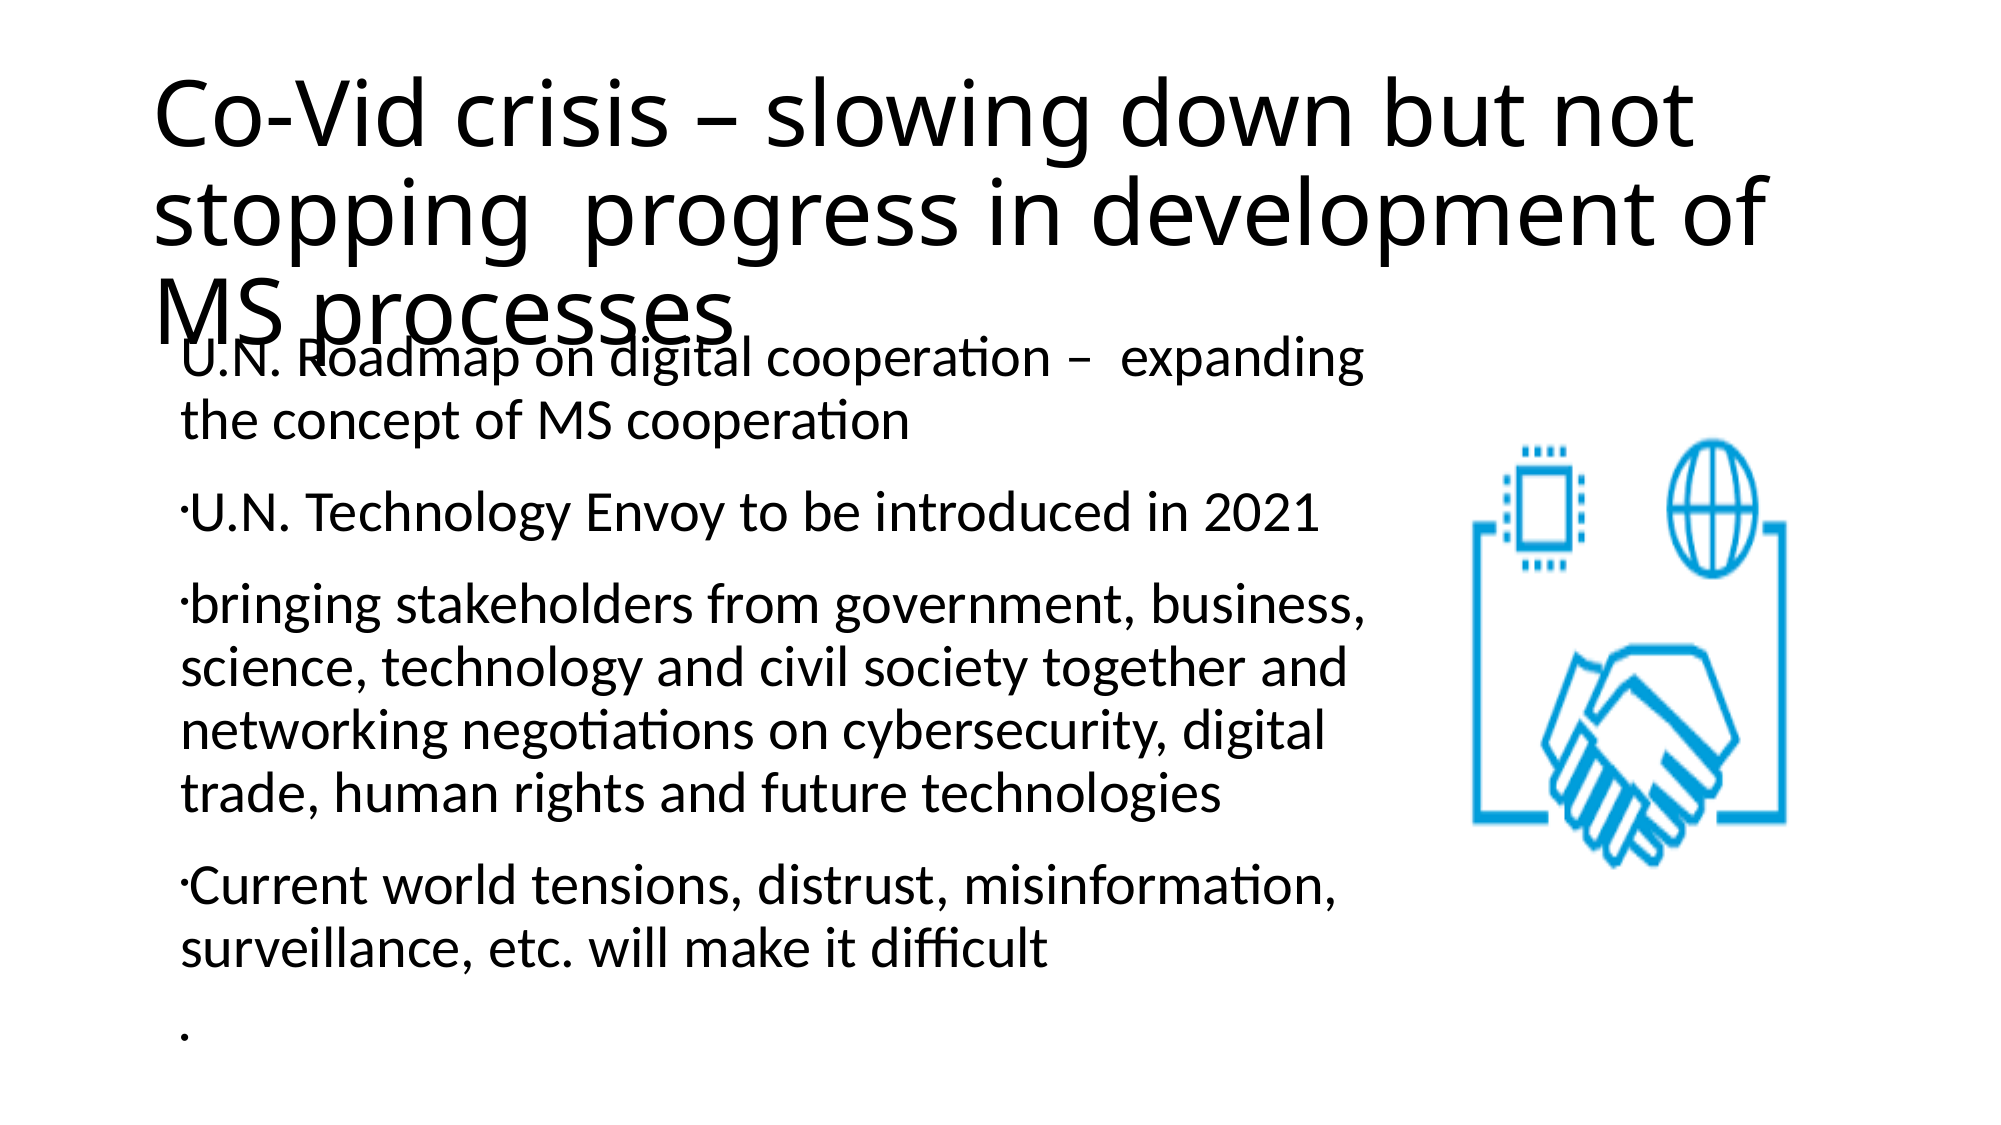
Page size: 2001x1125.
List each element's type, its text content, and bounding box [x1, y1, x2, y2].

title Co-Vid crisis – slowing down but not stopping progress in development of MS processes [137, 59, 1863, 278]
list U.N. Roadmap on digital cooperation – expanding the concept of MS cooperation U.N. Technology Envoy to be introduced in 2021 bringing stakeholders from government, business, science, technology and civil society together and networking negotiations on cybersecurity, digital trade, human rights and future technologies Current world tensions, distrust, misinformation, surveillance, etc. will make it difficult [165, 318, 1406, 1040]
picture [1405, 248, 1855, 934]
